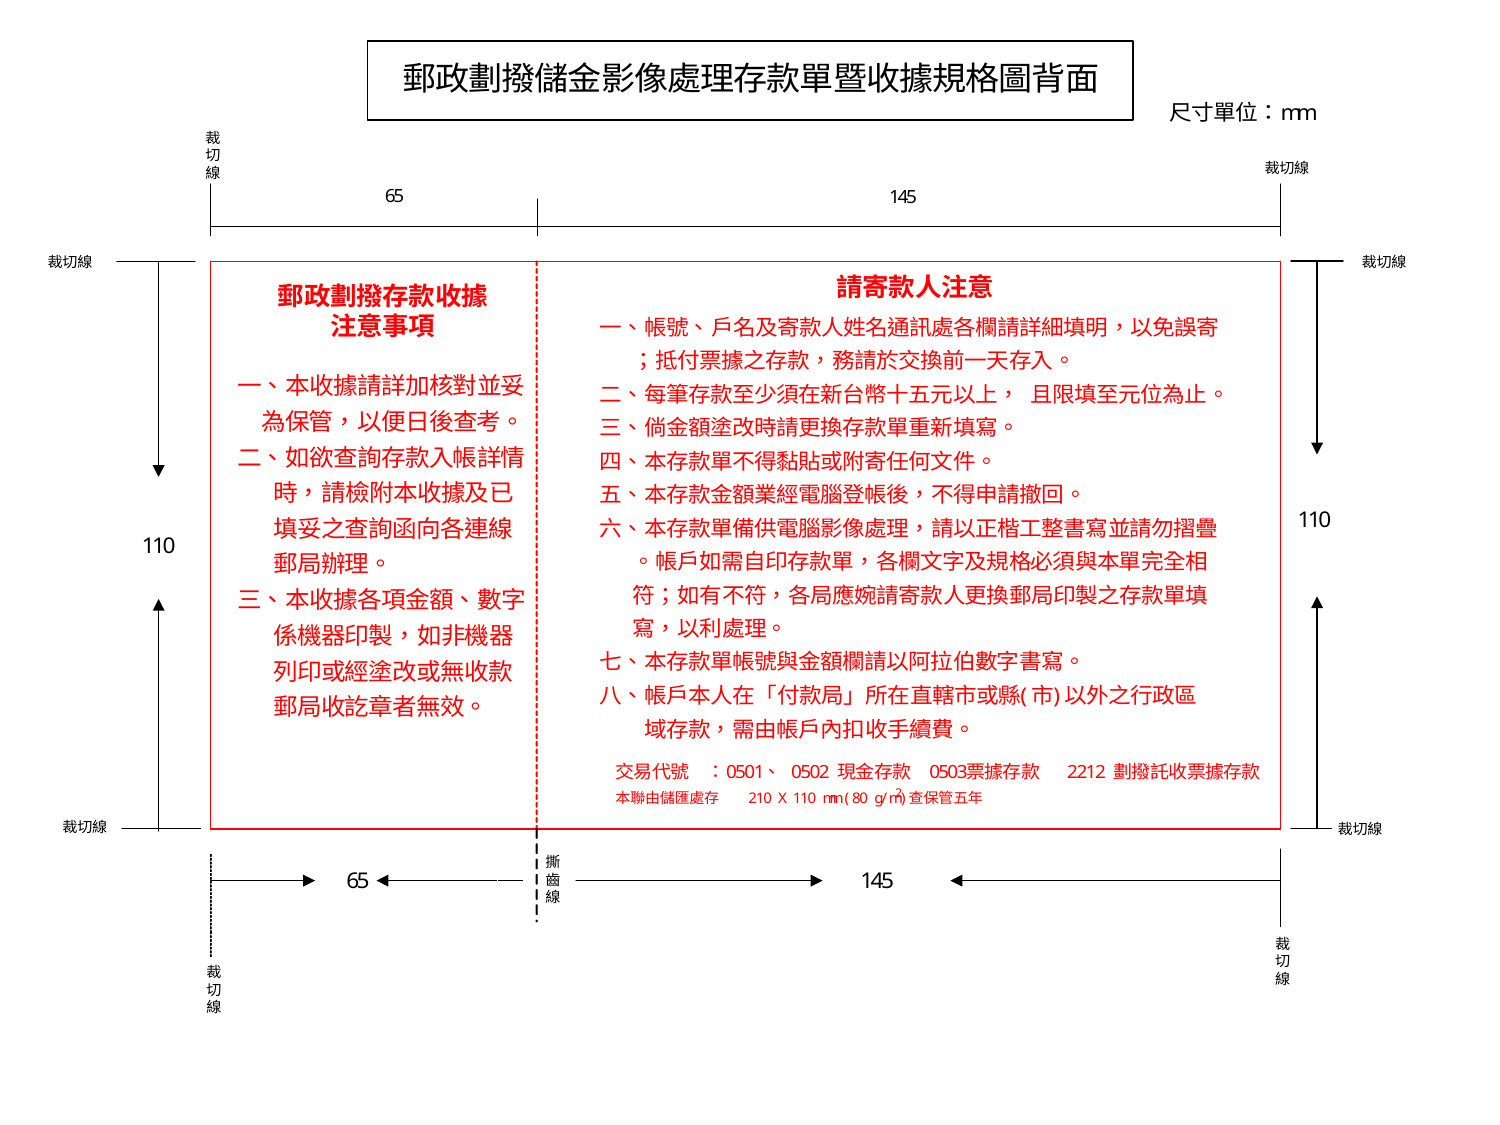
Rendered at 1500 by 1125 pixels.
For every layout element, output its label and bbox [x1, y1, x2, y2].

chart [0, 37, 1450, 1053]
